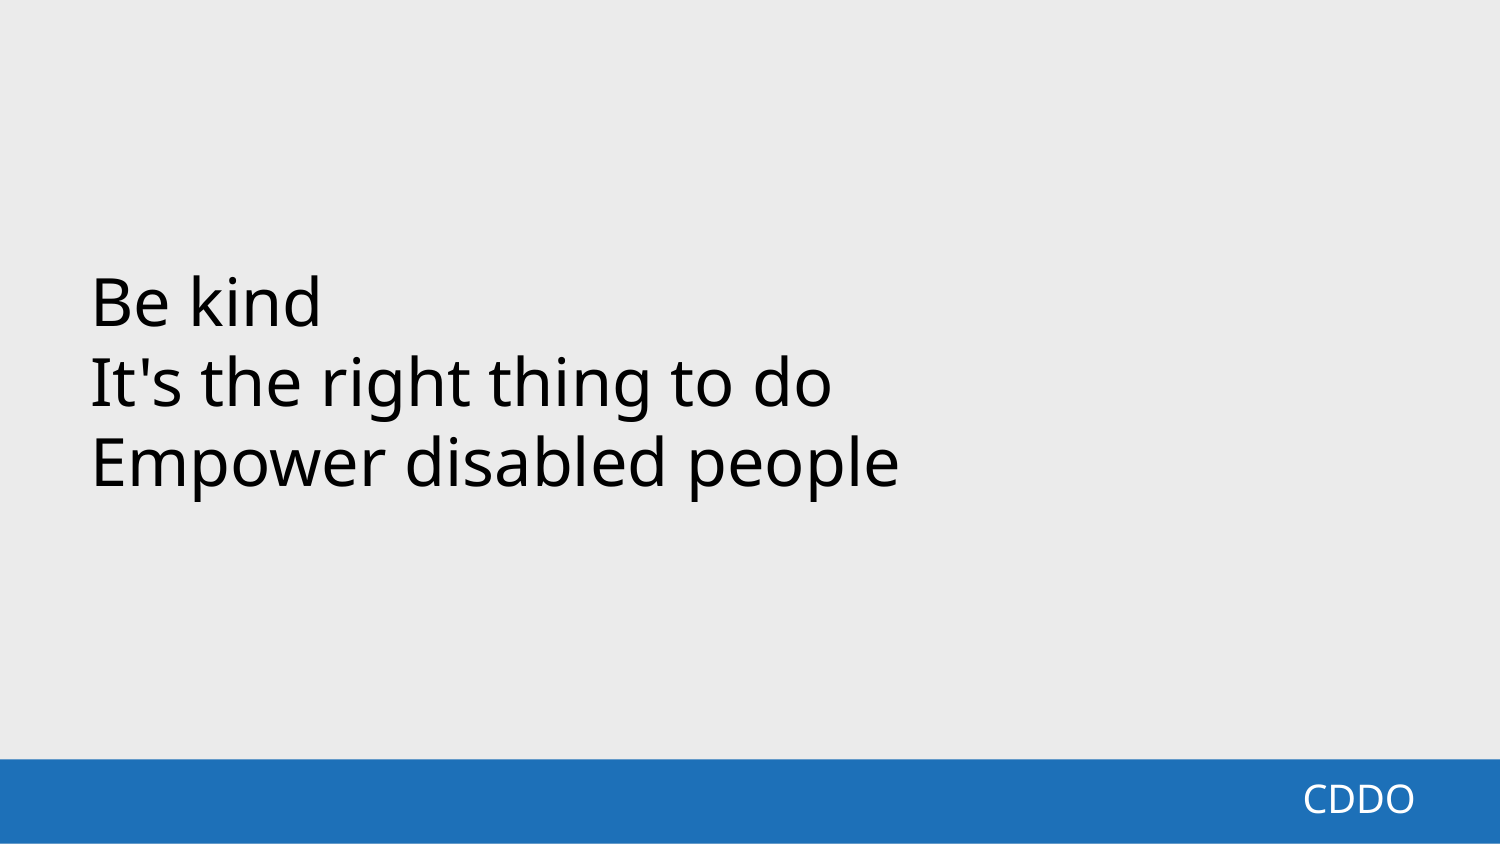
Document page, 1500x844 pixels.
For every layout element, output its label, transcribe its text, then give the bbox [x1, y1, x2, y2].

text_box Be kind It's the right thing to do Empower disabled people [87, 0, 1416, 760]
